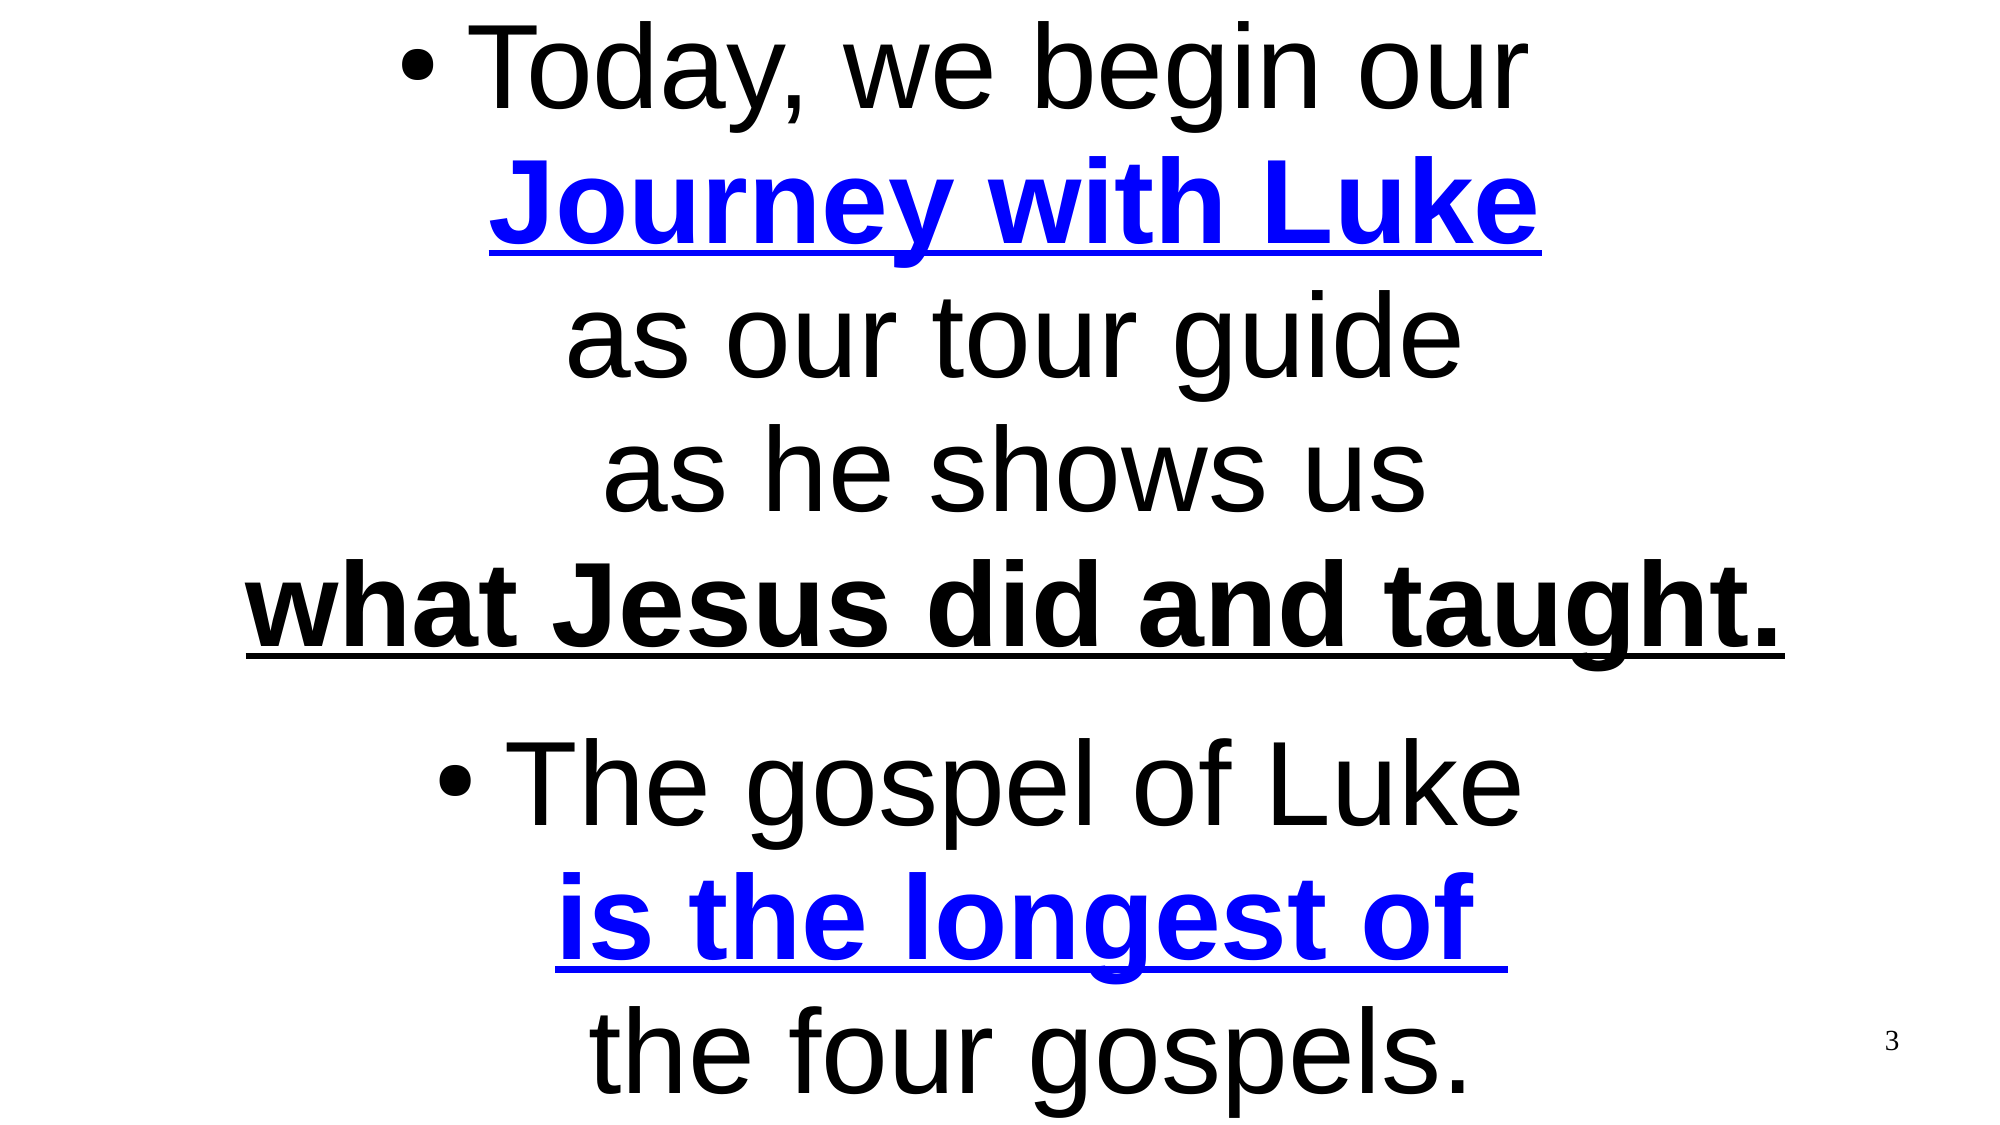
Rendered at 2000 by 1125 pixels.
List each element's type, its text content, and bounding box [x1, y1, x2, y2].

list Today, we begin our Journey with Luke as our tour guide as he shows us what Jesus did and taught. The gospel of Luke is the longest of the four gospels. [0, 0, 1996, 1123]
